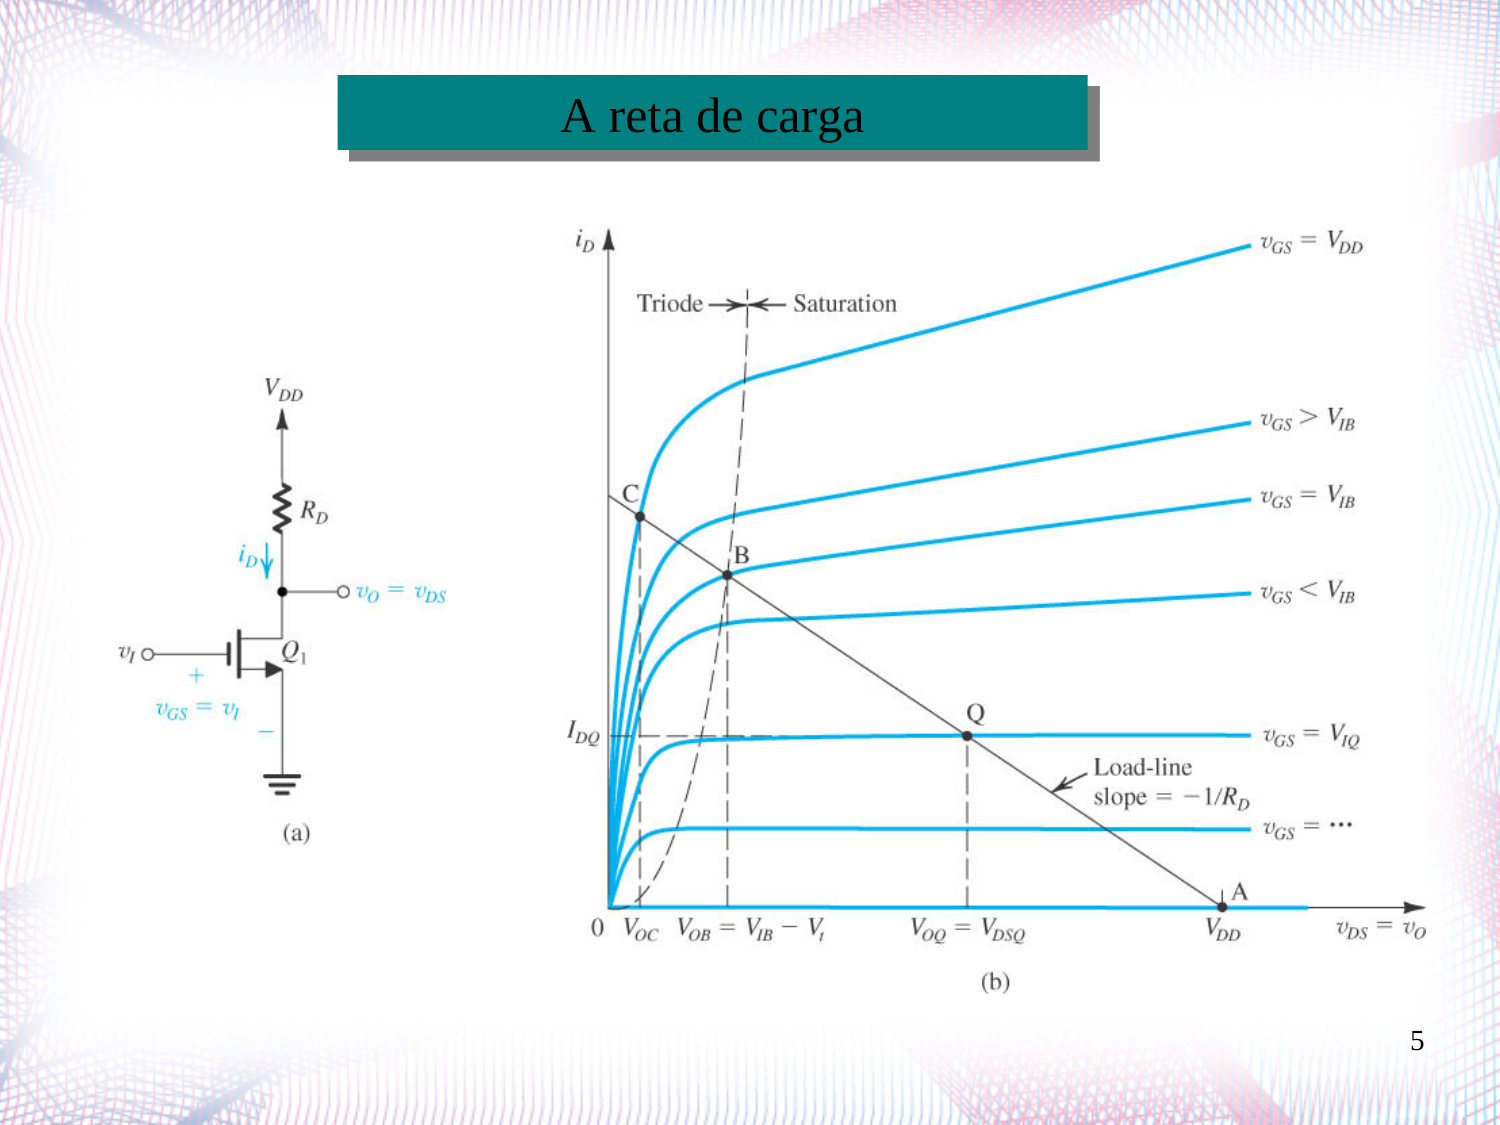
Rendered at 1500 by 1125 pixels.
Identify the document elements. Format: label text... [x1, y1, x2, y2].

picture [0, 0, 1500, 1125]
text_box A reta de carga [337, 75, 1088, 150]
